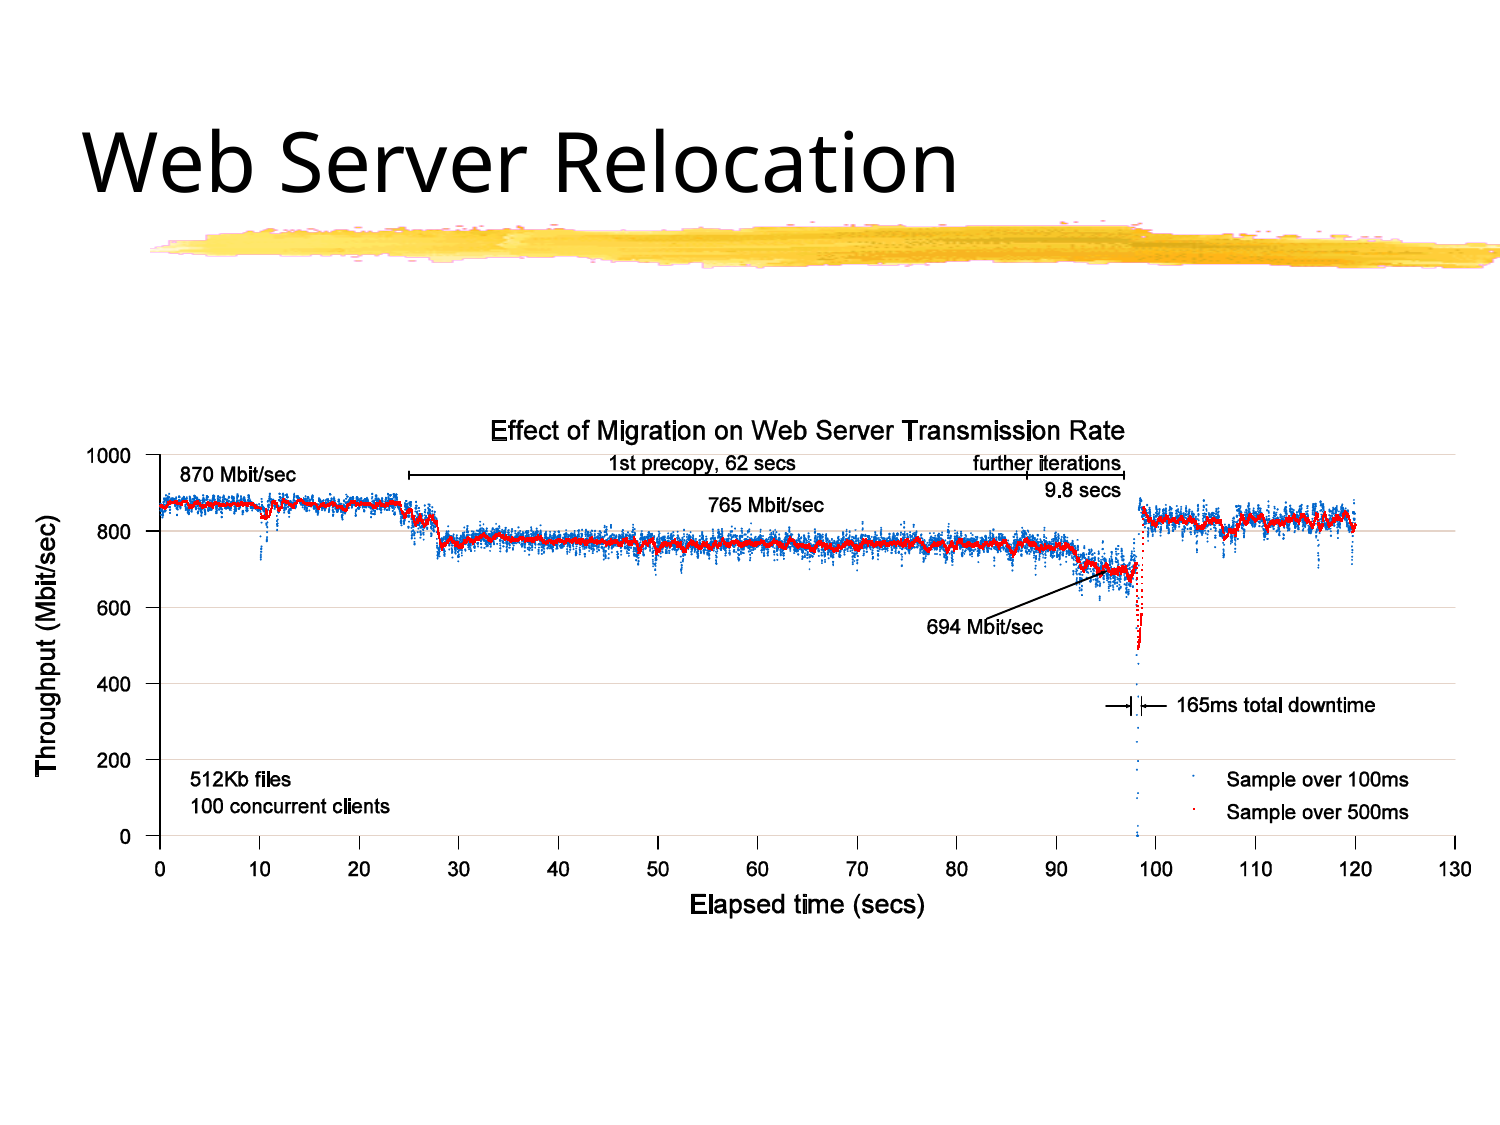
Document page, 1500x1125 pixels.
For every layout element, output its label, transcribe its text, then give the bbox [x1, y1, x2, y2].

picture [0, 314, 1500, 936]
title Web Server Relocation [66, 37, 1399, 225]
picture [150, 215, 1500, 279]
